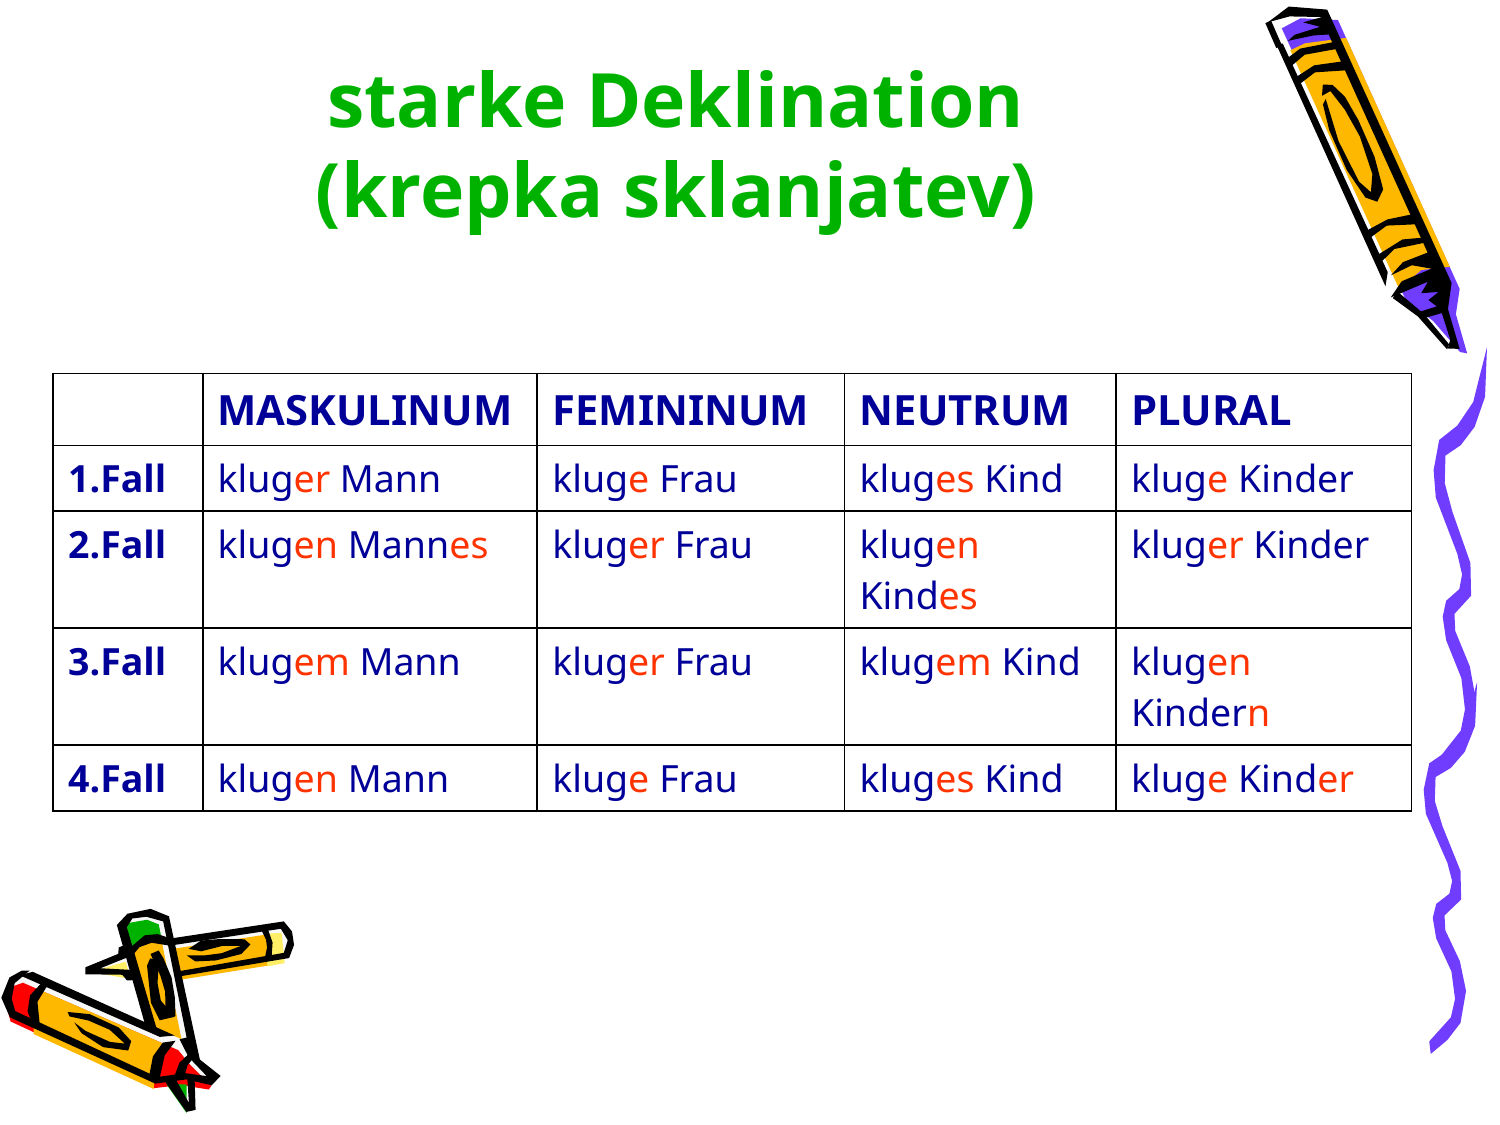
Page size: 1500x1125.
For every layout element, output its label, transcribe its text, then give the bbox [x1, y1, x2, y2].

table_cell kluger Mann [204, 446, 536, 510]
table_cell kluge Kinder [1117, 746, 1411, 810]
table_cell klugen Mann [204, 746, 536, 810]
table_cell kluges Kind [845, 446, 1115, 510]
table_cell klugen Mannes [204, 512, 536, 627]
table_cell 4.Fall [54, 746, 202, 810]
table_cell kluge Frau [538, 746, 844, 810]
table_cell kluge Frau [538, 446, 844, 510]
table_header PLURAL [1117, 374, 1411, 445]
title starke Deklination (krepka sklanjatev) [112, 31, 1240, 241]
table_cell 1.Fall [54, 446, 202, 510]
table_header MASKULINUM [204, 374, 536, 445]
table_cell kluger Frau [538, 512, 844, 627]
table_cell klugen Kindern [1117, 629, 1411, 744]
table_cell kluge Kinder [1117, 446, 1411, 510]
table_cell kluger Frau [538, 629, 844, 744]
table_header FEMININUM [538, 374, 844, 445]
table_header NEUTRUM [845, 374, 1115, 445]
table_cell 3.Fall [54, 629, 202, 744]
table_cell klugem Mann [204, 629, 536, 744]
table_cell kluger Kinder [1117, 512, 1411, 627]
table_cell kluges Kind [845, 746, 1115, 810]
table_cell 2.Fall [54, 512, 202, 627]
table_cell klugem Kind [845, 629, 1115, 744]
table_header [54, 374, 202, 445]
table_cell klugen Kindes [845, 512, 1115, 627]
